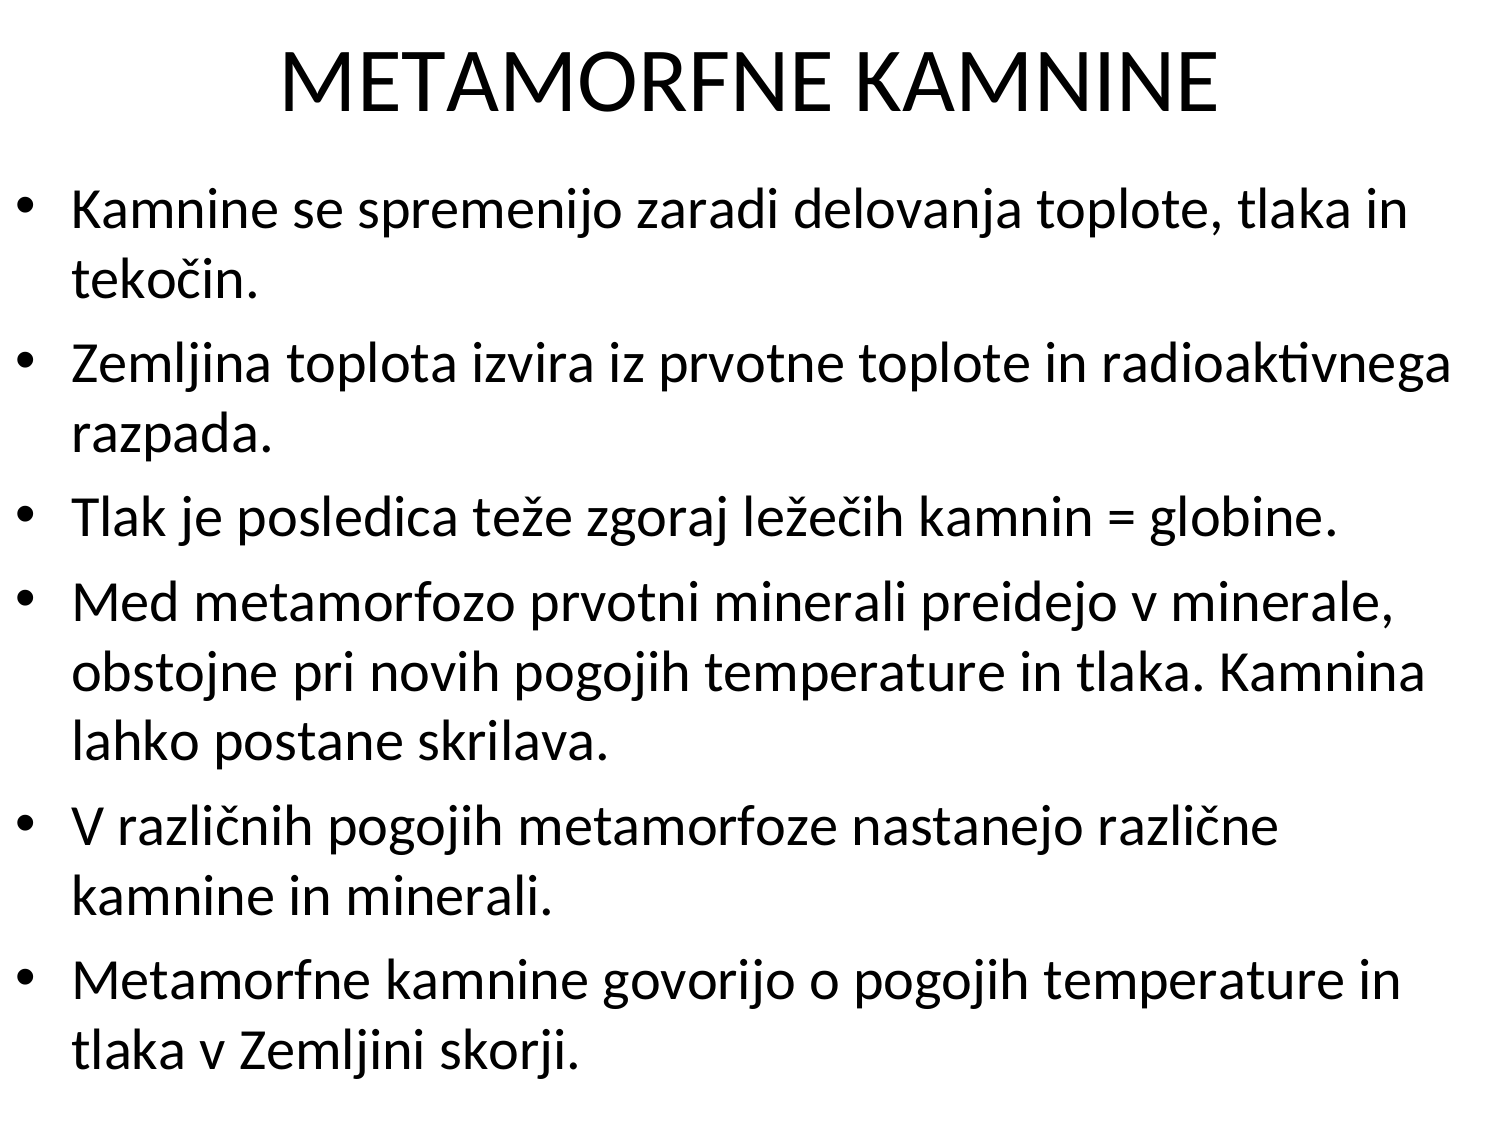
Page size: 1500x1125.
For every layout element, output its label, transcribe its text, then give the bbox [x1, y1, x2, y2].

title METAMORFNE KAMNINE [75, 0, 1426, 151]
list Kamnine se spremenijo zaradi delovanja toplote, tlaka in tekočin. Zemljina toplota izvira iz prvotne toplote in radioaktivnega razpada. Tlak je posledica teže zgoraj ležečih kamnin = globine. Med metamorfozo prvotni minerali preidejo v minerale, obstojne pri novih pogojih temperature in tlaka. Kamnina lahko postane skrilava. V različnih pogojih metamorfoze nastanejo različne kamnine in minerali. Metamorfne kamnine govorijo o pogojih temperature in tlaka v Zemljini skorji. [0, 162, 1500, 1125]
